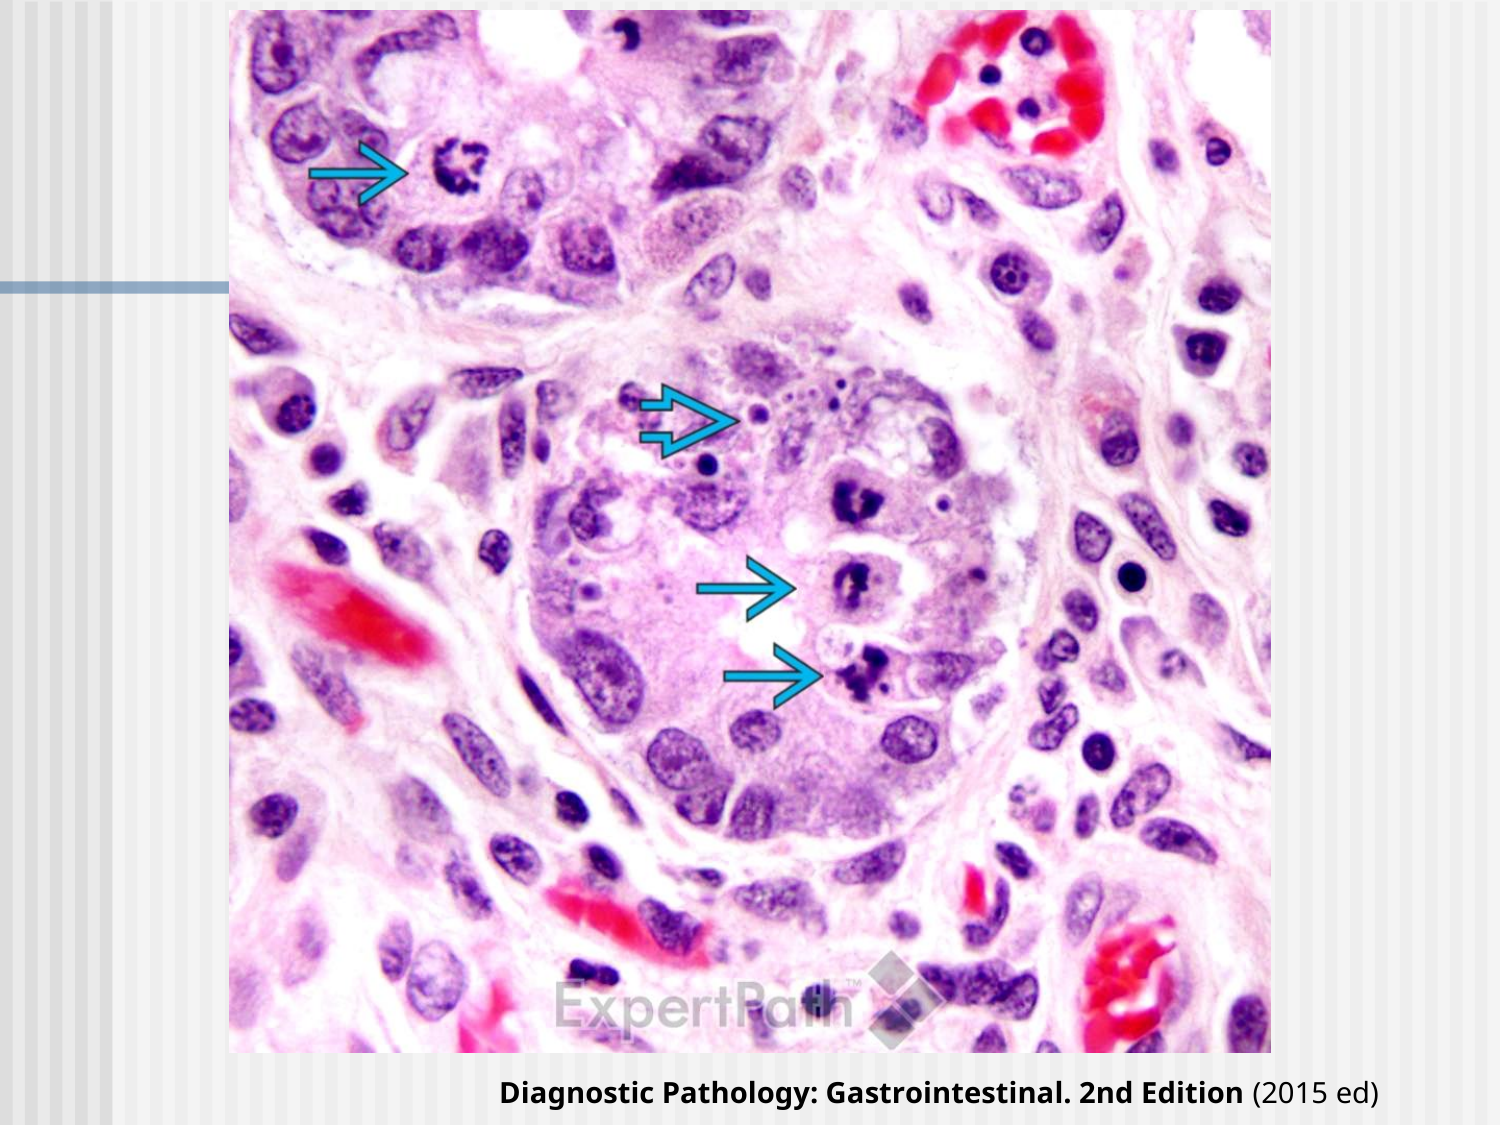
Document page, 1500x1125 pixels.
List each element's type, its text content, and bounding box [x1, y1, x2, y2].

picture [229, 10, 1271, 1053]
text_box Diagnostic Pathology: Gastrointestinal. 2nd Edition (2015 ed) [312, 1067, 1500, 1118]
